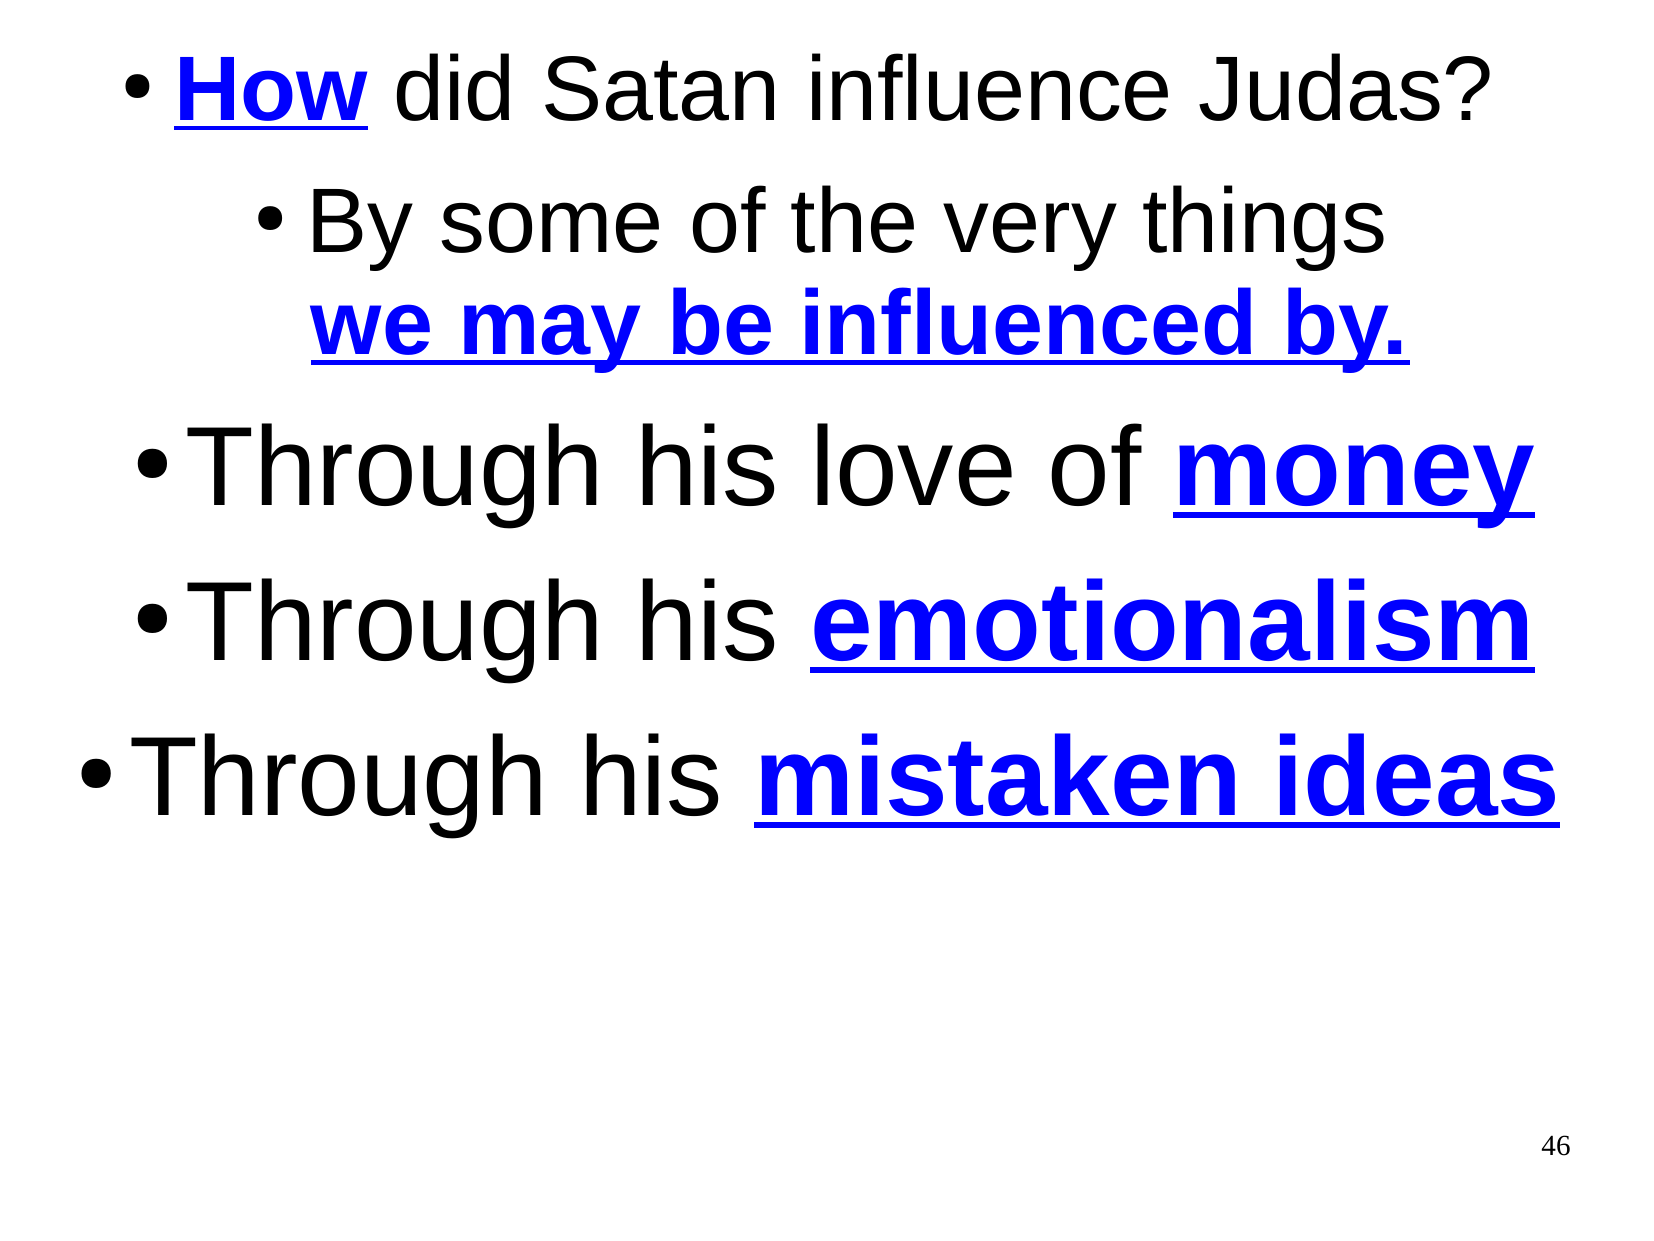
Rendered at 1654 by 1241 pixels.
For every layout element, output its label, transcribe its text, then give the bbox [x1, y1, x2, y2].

list How did Satan influence Judas? By some of the very things we may be influenced by. Through his love of money Through his emotionalism Through his mistaken ideas [37, 37, 1613, 1238]
